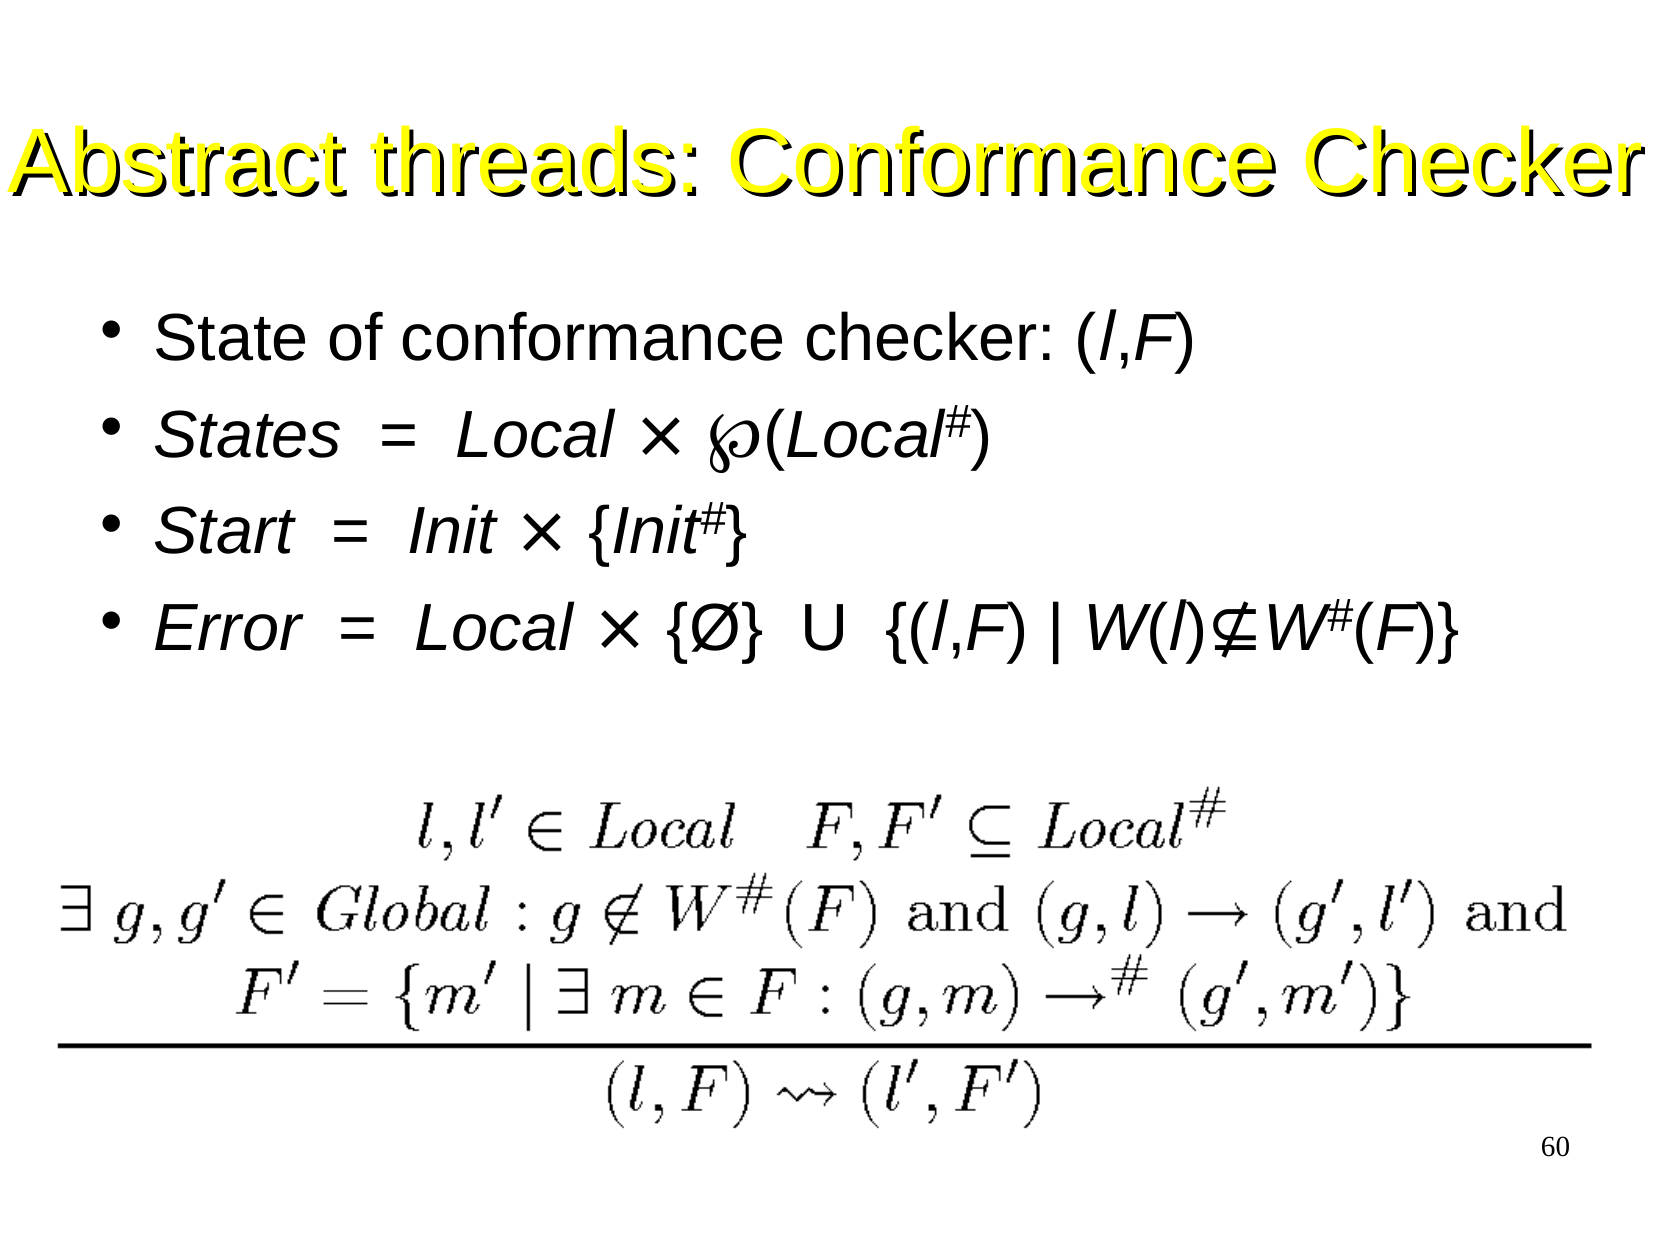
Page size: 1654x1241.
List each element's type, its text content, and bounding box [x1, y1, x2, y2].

list State of conformance checker: (l,F) States = Local ⨯ ℘(Local#) Start = Init ⨯ {Init#} Error = Local ⨯ {Ø} U {(l,F) | W(l)⊈W#(F)} [82, 289, 1653, 759]
title Abstract threads: Conformance Checker [0, 49, 1653, 257]
picture [55, 784, 1598, 1136]
